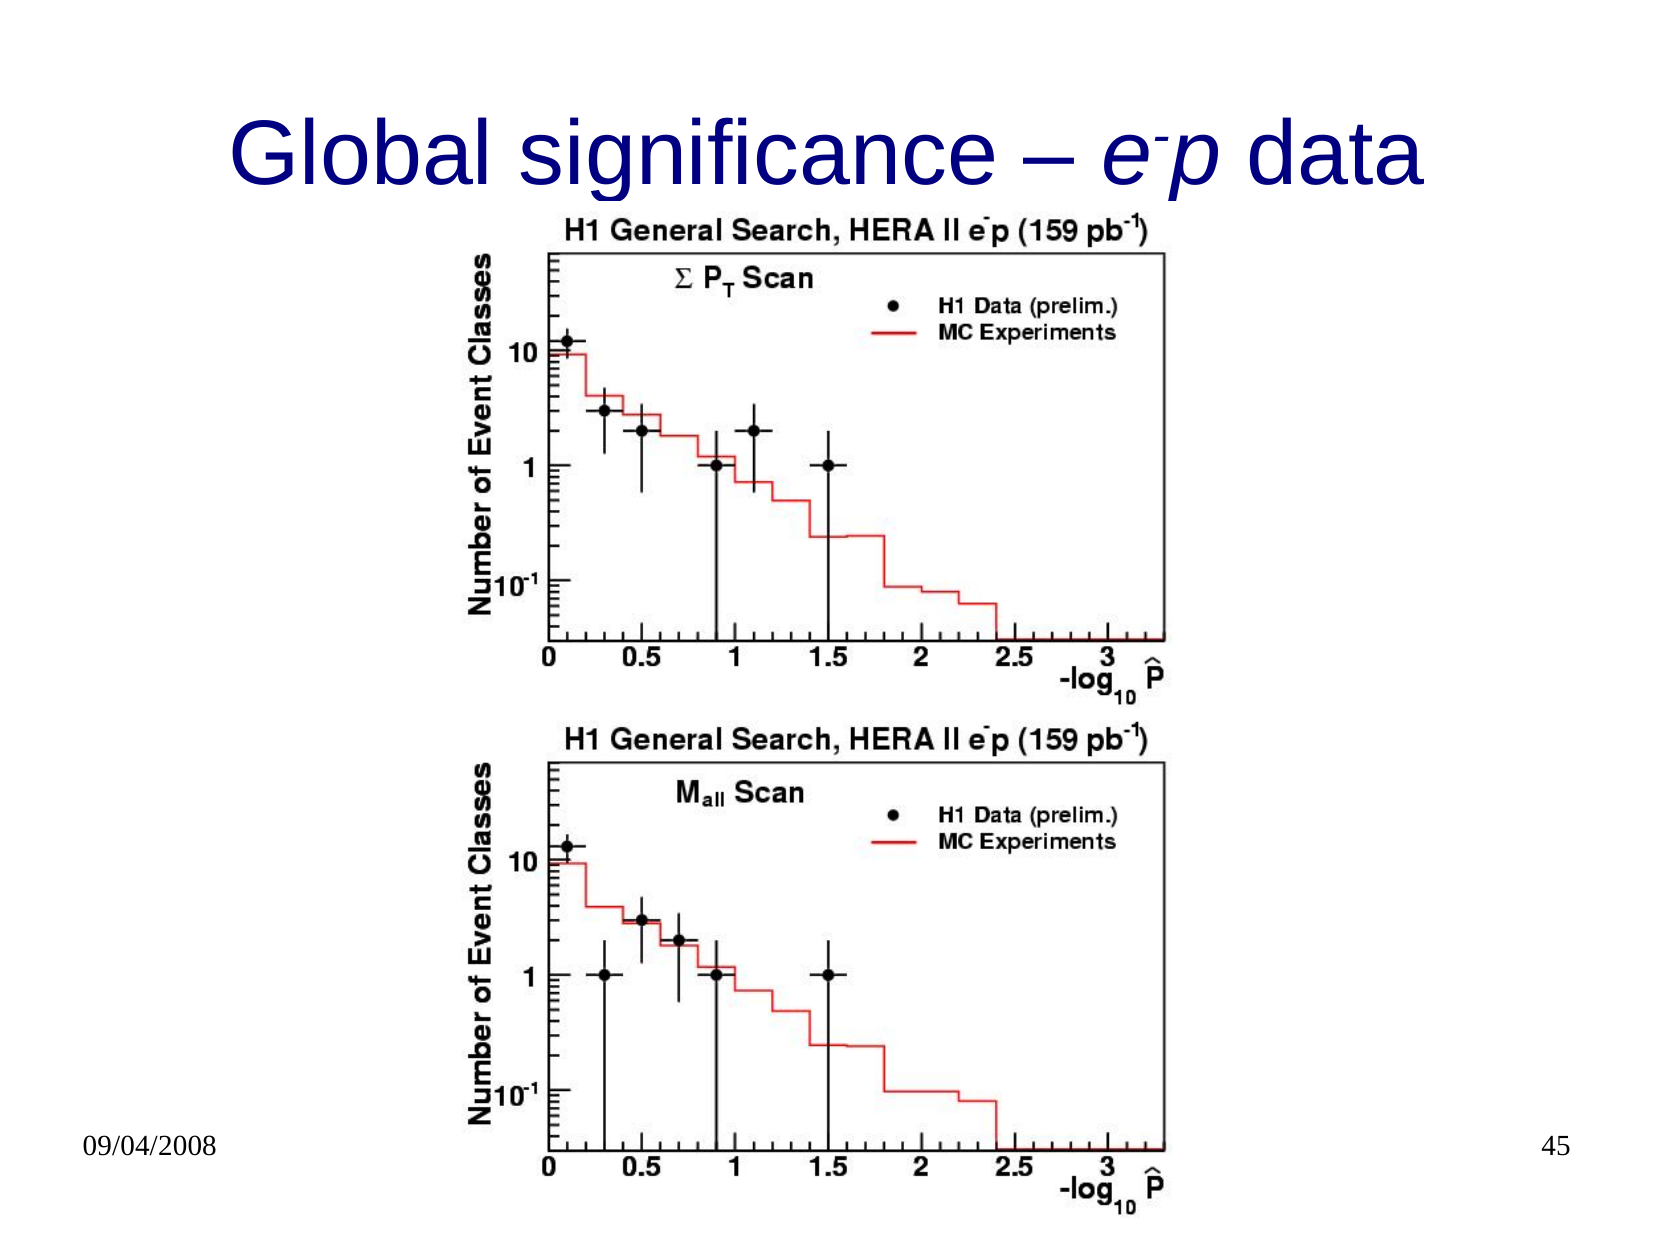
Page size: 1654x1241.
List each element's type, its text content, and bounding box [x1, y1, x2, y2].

title Global significance – e-p data [82, 49, 1571, 257]
picture [451, 201, 1202, 1241]
